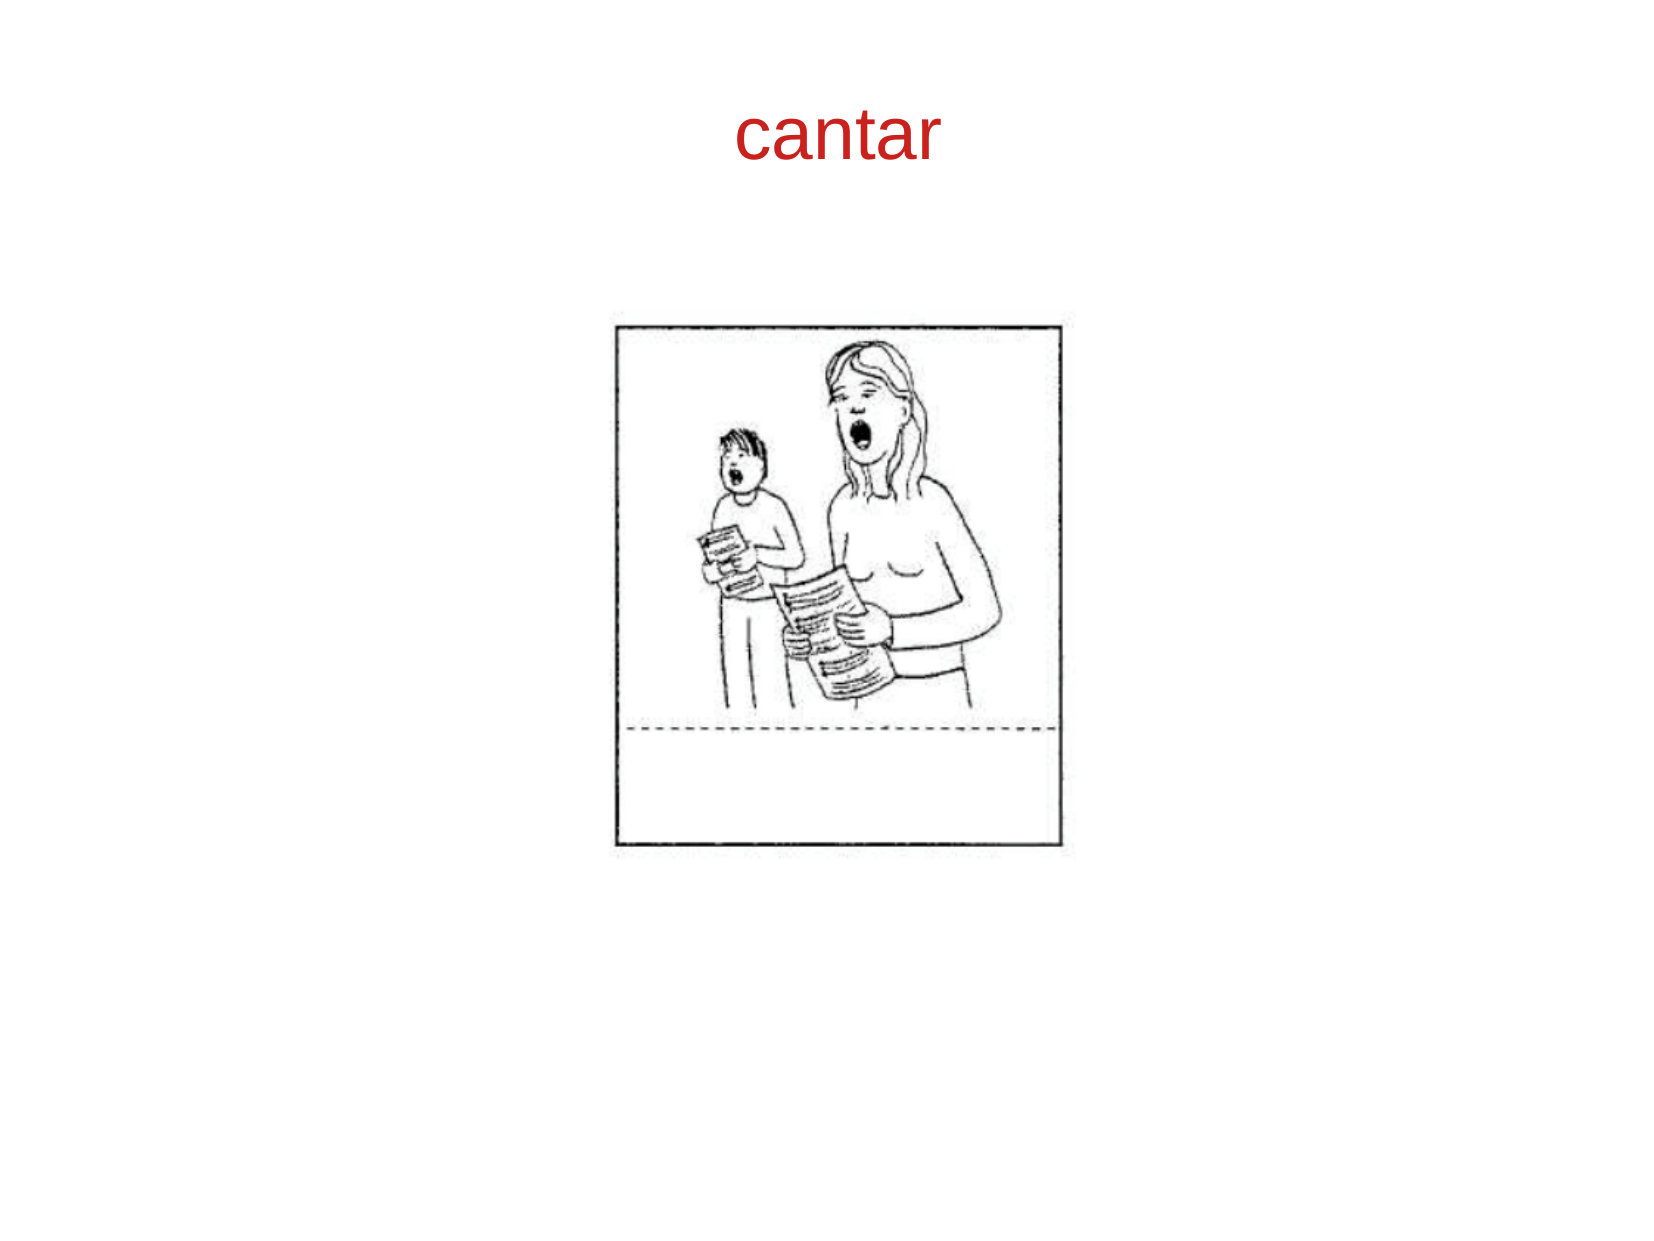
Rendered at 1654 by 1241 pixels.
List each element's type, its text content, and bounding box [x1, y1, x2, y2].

picture [581, 291, 1094, 873]
text_box cantar [389, 58, 1288, 201]
